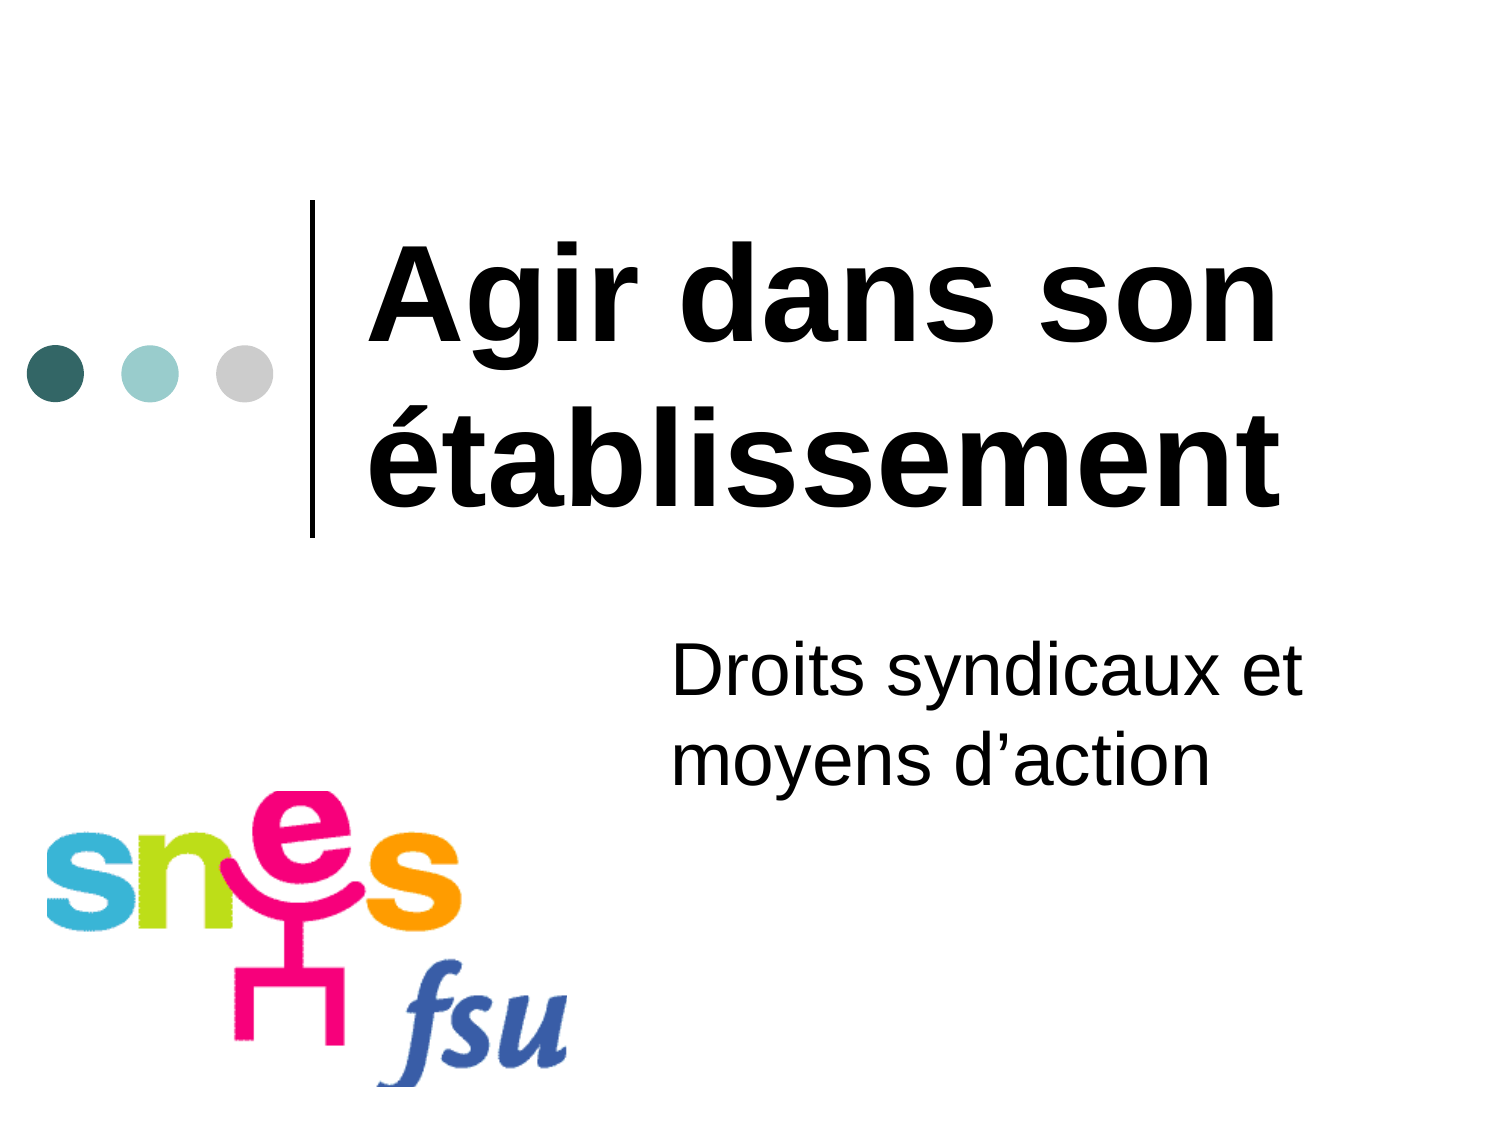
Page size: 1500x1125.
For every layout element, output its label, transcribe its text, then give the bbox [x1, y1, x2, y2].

picture [47, 791, 567, 1087]
title Agir dans son établissement [349, 196, 1413, 542]
text_box Droits syndicaux et moyens d’action [655, 612, 1413, 938]
